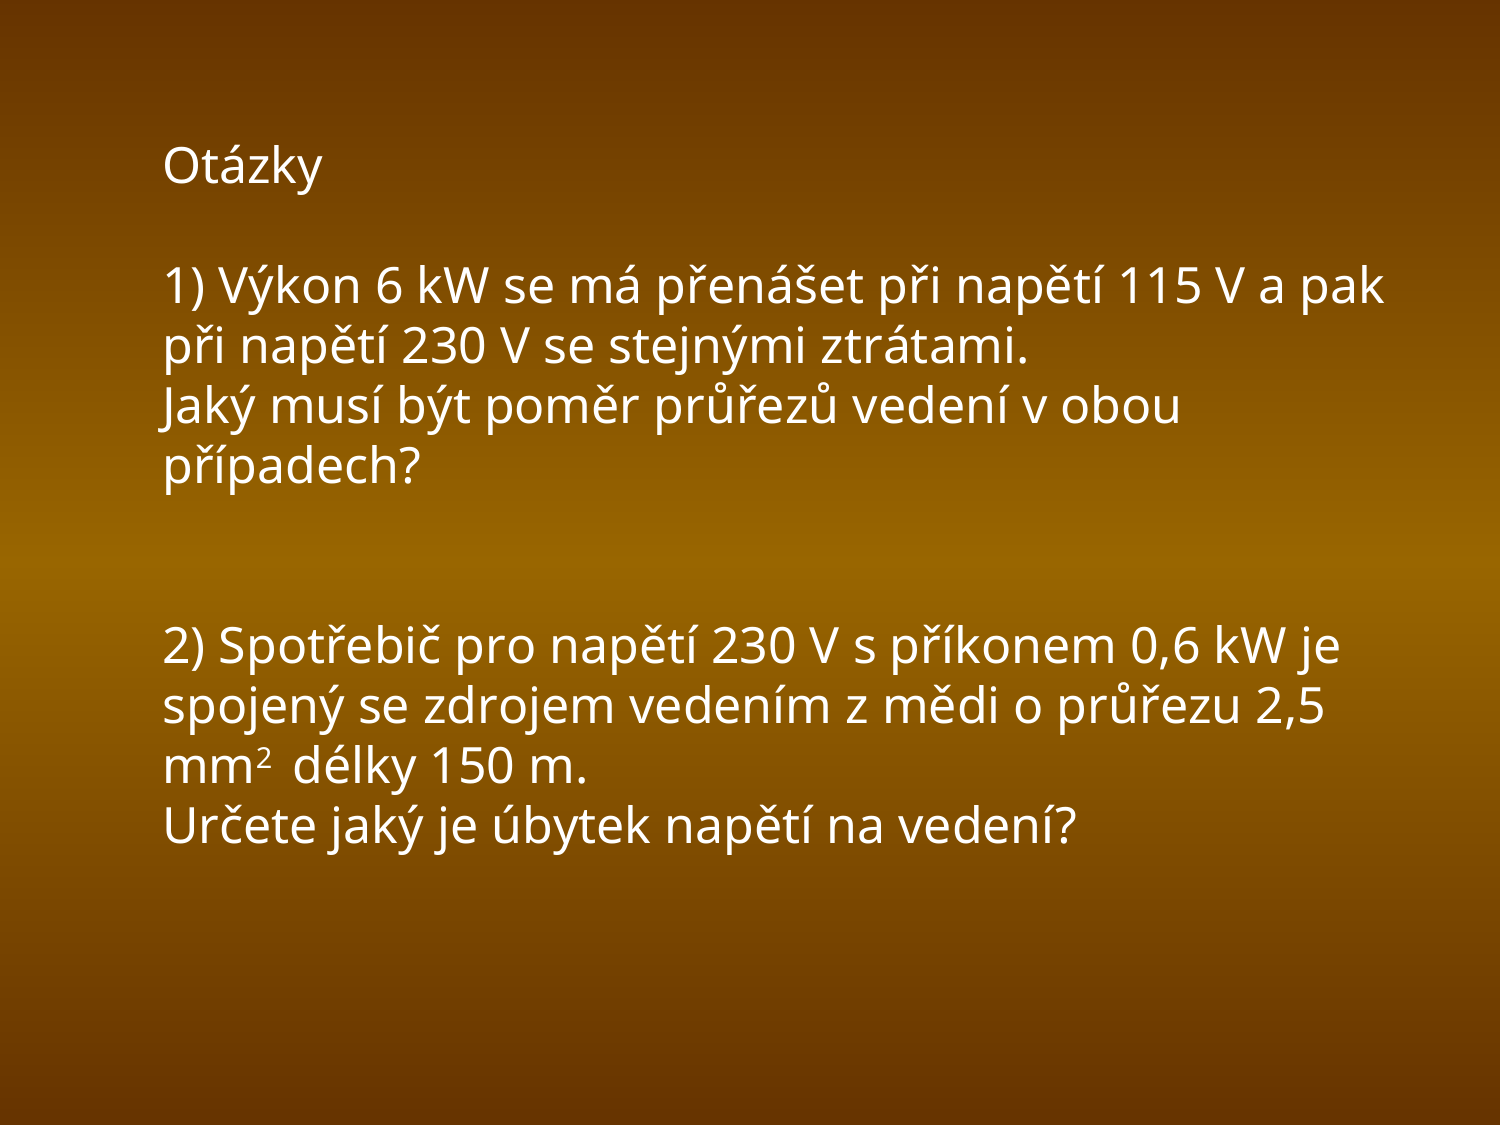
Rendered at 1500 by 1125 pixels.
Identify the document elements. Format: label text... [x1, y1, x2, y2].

text_box Otázky 1) Výkon 6 kW se má přenášet při napětí 115 V a pak při napětí 230 V se stejnými ztrátami. Jaký musí být poměr průřezů vedení v obou případech? 2) Spotřebič pro napětí 230 V s příkonem 0,6 kW je spojený se zdrojem vedením z mědi o průřezu 2,5 mm2 délky 150 m. Určete jaký je úbytek napětí na vedení? [147, 125, 1424, 861]
